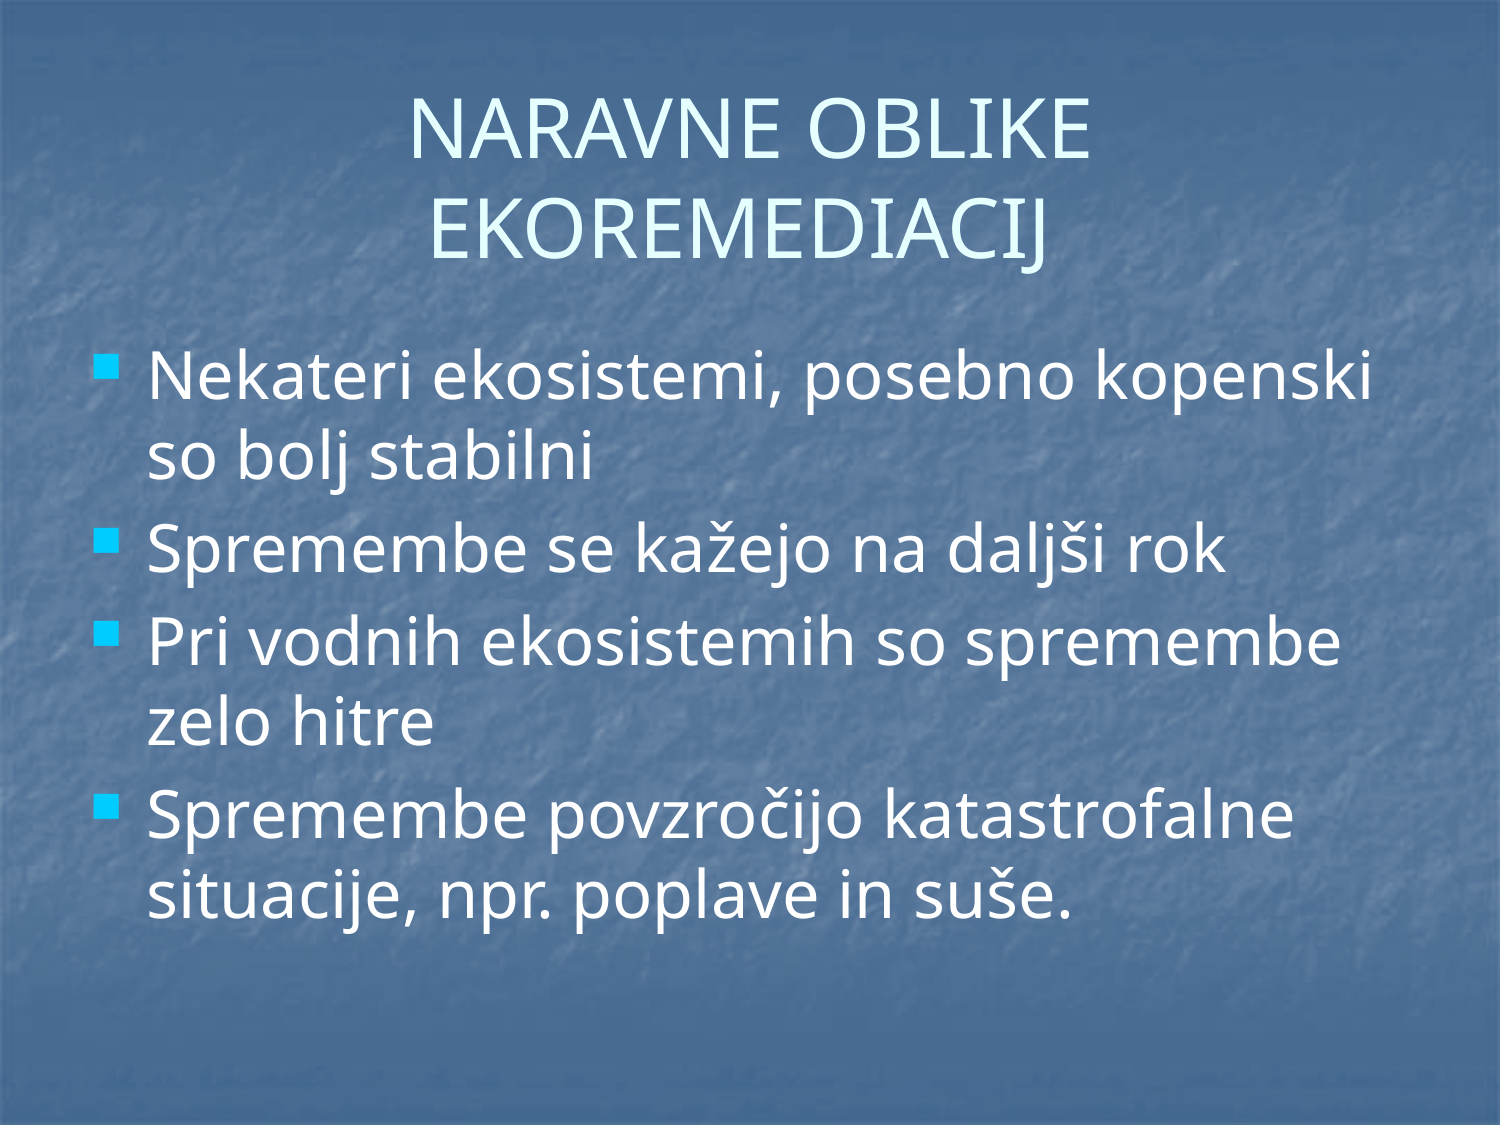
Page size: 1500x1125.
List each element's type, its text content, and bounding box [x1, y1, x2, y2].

title NARAVNE OBLIKE EKOREMEDIACIJ [75, 62, 1425, 288]
list Nekateri ekosistemi, posebno kopenski so bolj stabilni Spremembe se kažejo na daljši rok Pri vodnih ekosistemih so spremembe zelo hitre Spremembe povzročijo katastrofalne situacije, npr. poplave in suše. [75, 324, 1425, 1000]
picture [0, 0, 1500, 1125]
